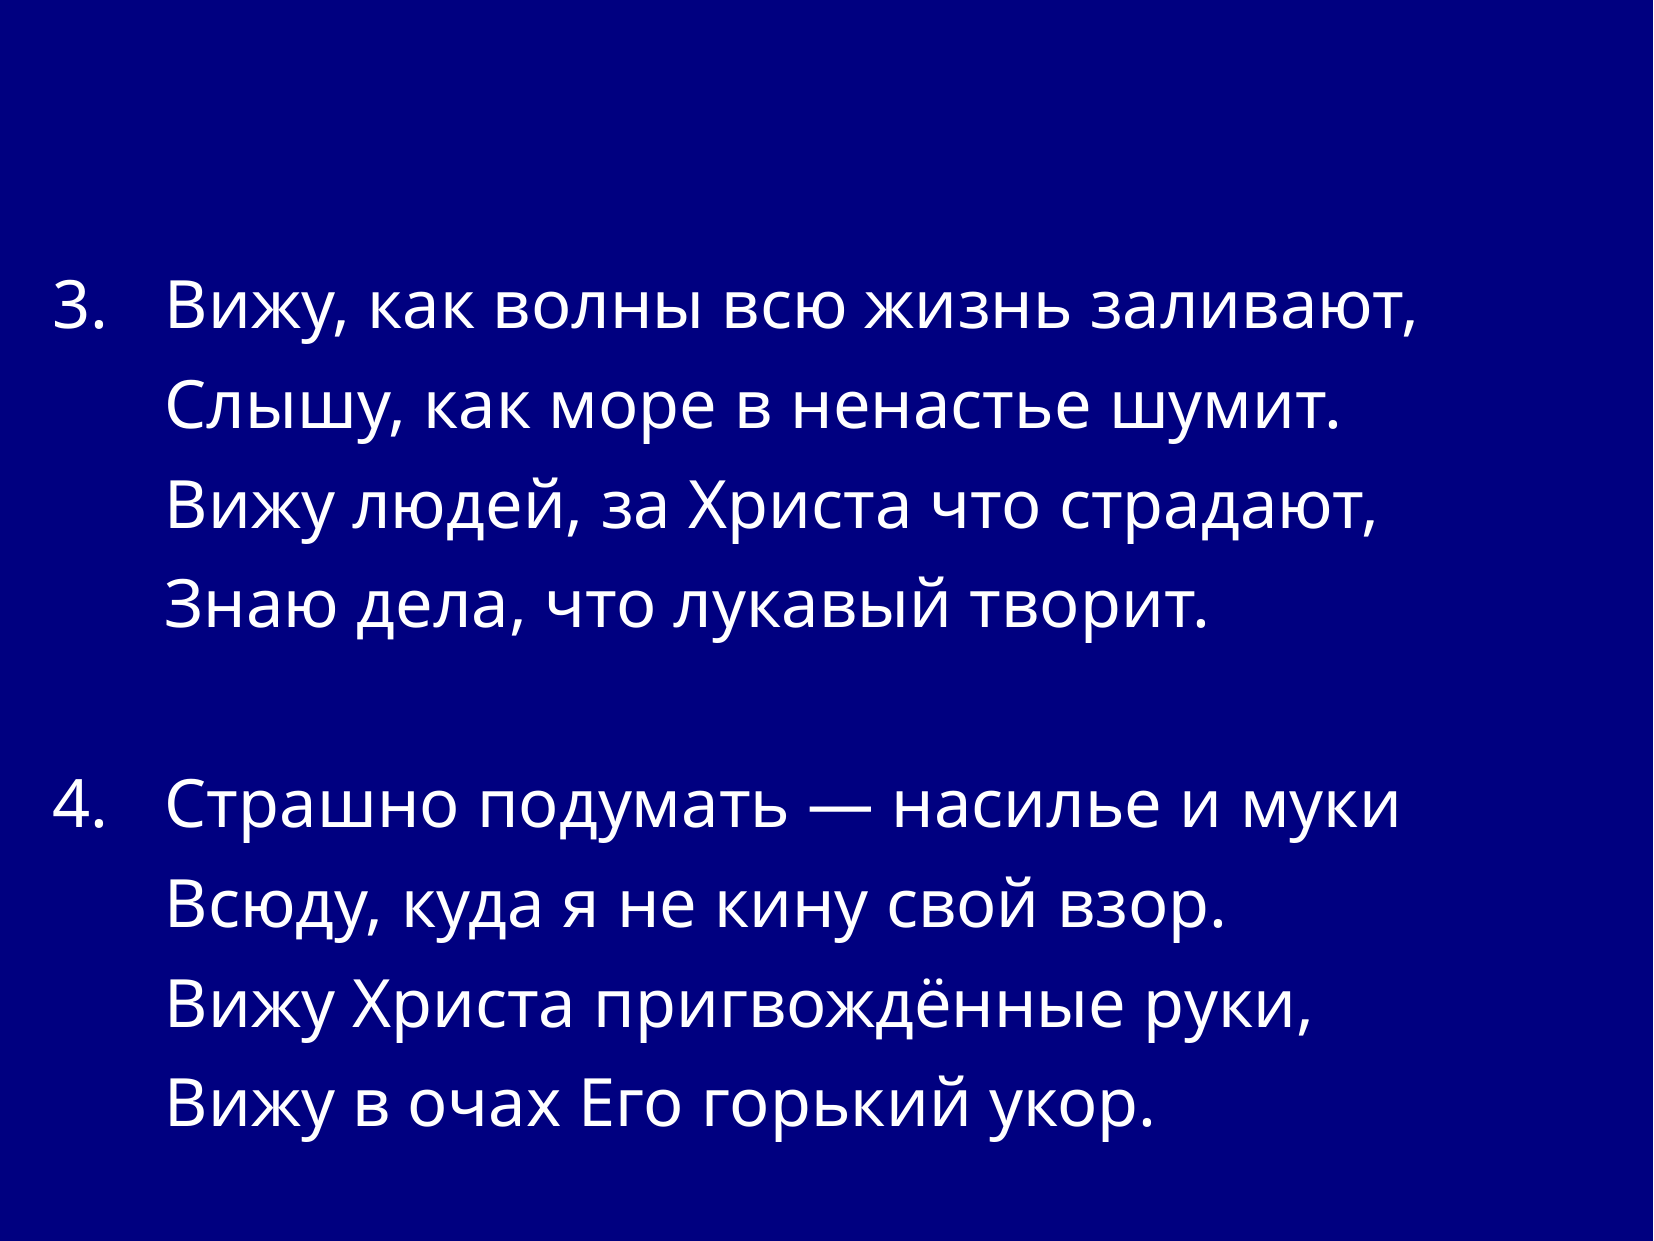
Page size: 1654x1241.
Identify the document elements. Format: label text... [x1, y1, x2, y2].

text_box 3. Вижу, как волны всю жизнь заливают, Слышу, как море в ненастье шумит. Вижу людей, за Христа что страдают, Знаю дела, что лукавый творит. 4. Страшно подумать ― насилье и муки Всюду, куда я не кину свой взор. Вижу Христа пригвождённые руки, Вижу в очах Его горький укор. [37, 150, 1653, 1163]
